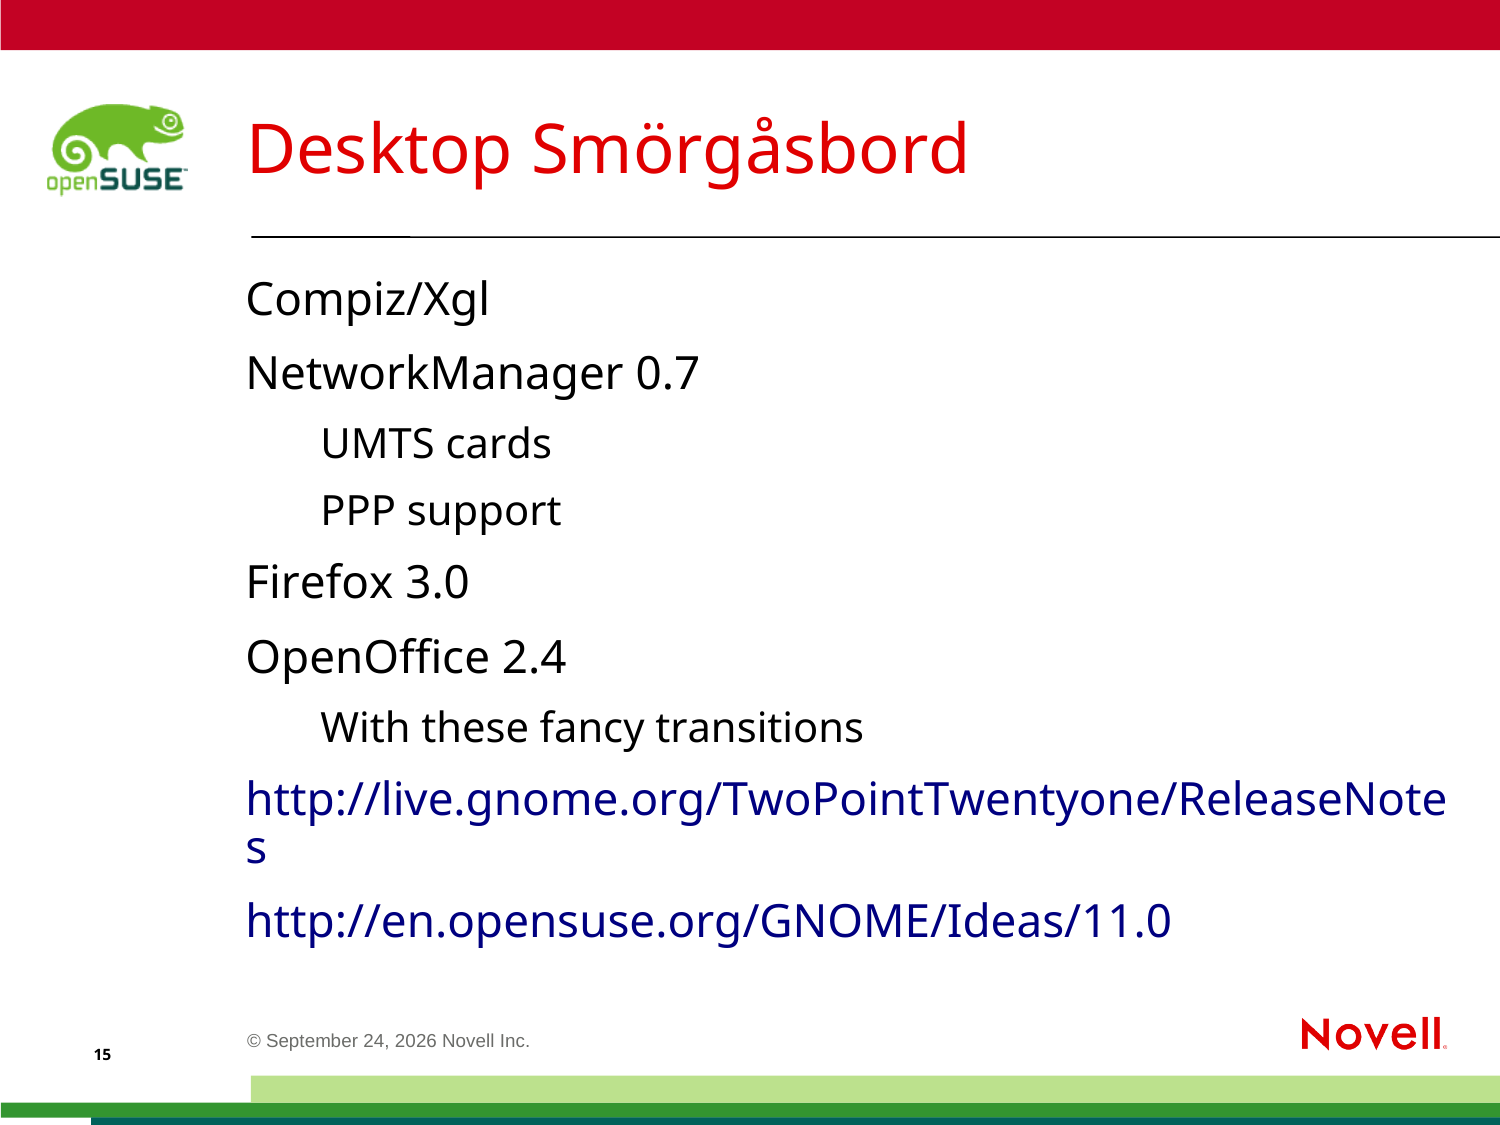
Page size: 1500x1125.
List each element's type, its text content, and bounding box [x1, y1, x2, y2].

picture [1295, 1011, 1453, 1056]
picture [47, 104, 188, 197]
list Compiz/Xgl NetworkManager 0.7 UMTS cards PPP support Firefox 3.0 OpenOffice 2.4 With these fancy transitions http://live.gnome.org/TwoPointTwentyone/ReleaseNotes http://en.opensuse.org/GNOME/Ideas/11.0 [245, 267, 1458, 980]
title Desktop Smörgåsbord [246, 68, 1409, 231]
